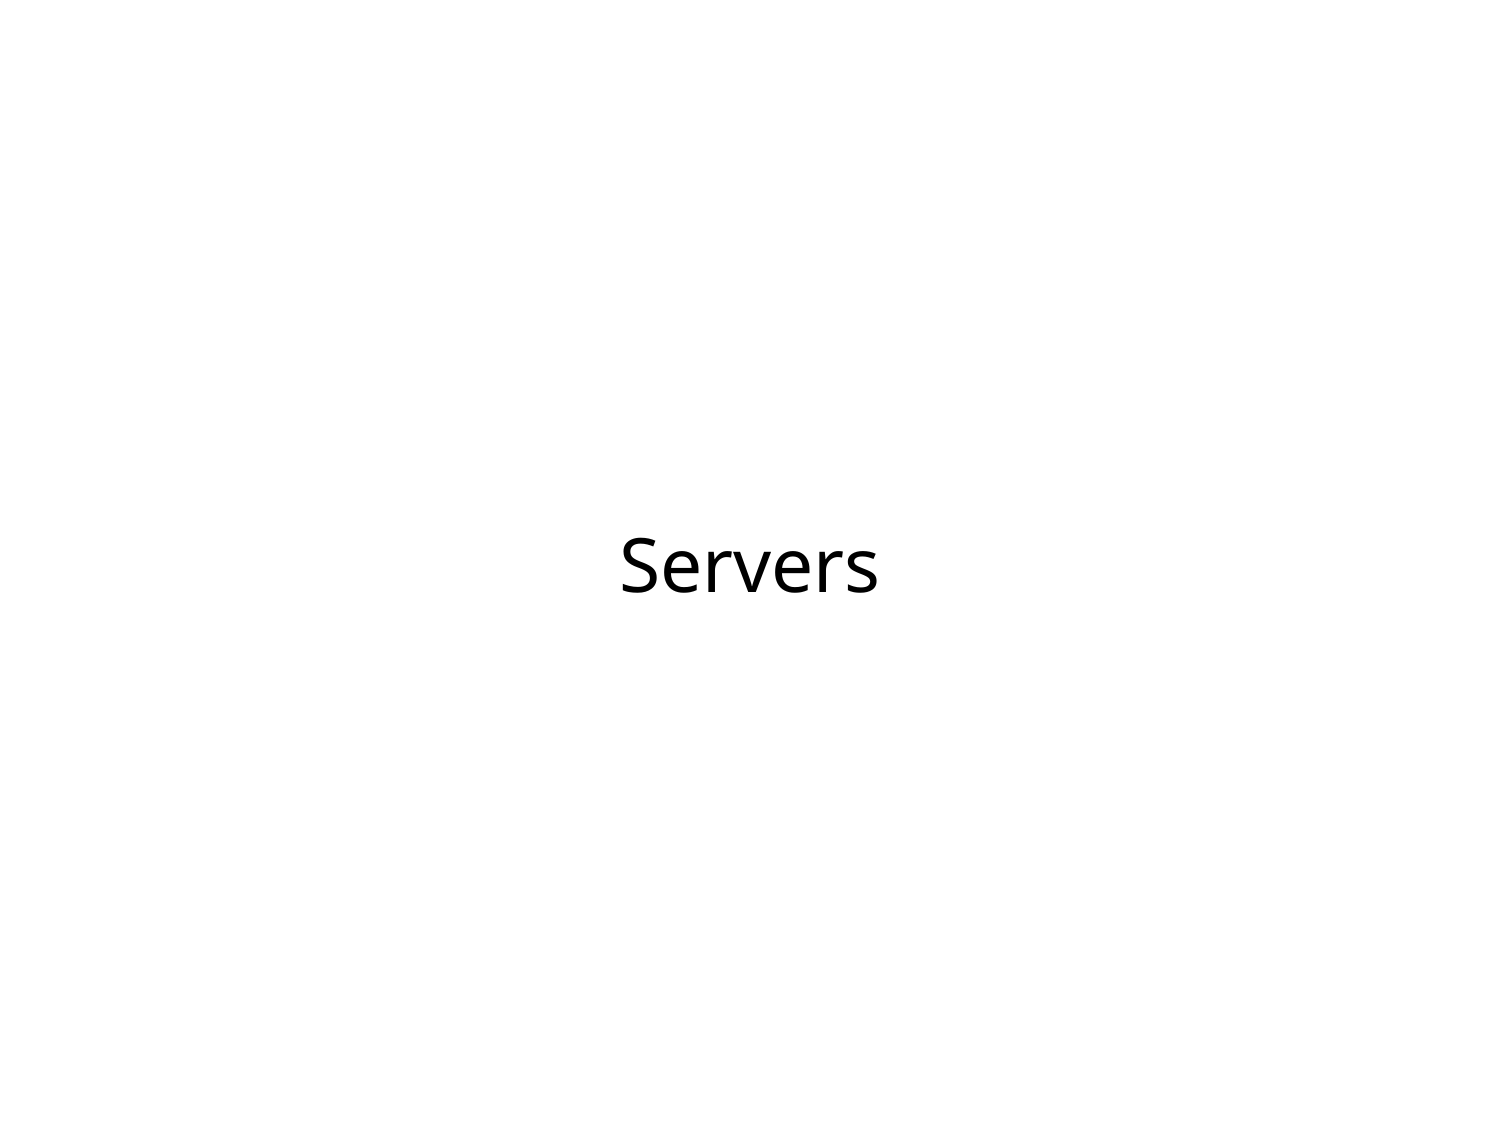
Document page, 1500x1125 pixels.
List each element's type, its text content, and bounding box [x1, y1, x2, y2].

title Servers [51, 470, 1449, 655]
